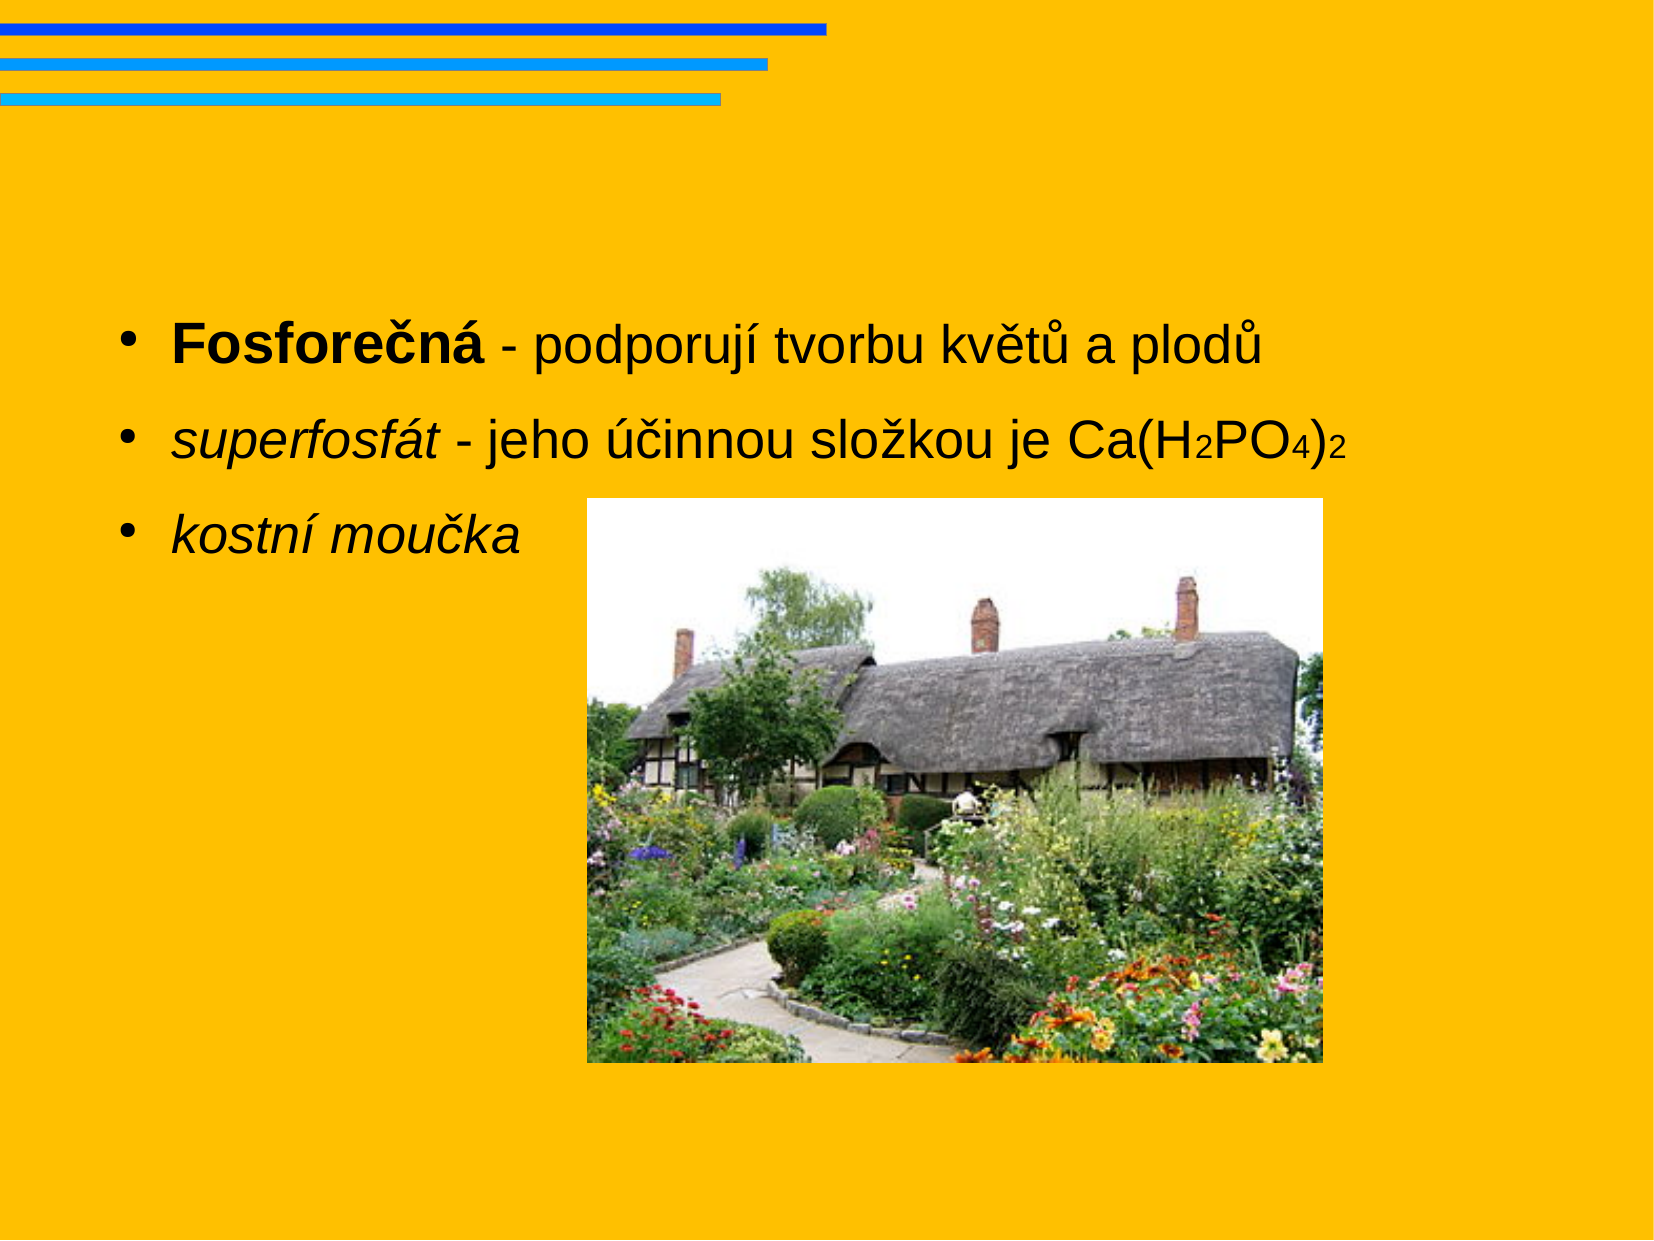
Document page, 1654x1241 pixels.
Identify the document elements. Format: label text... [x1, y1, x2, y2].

text_box [0, 59, 768, 71]
picture [587, 498, 1323, 1063]
text_box [0, 24, 827, 35]
list Fosforečná - podporují tvorbu květů a plodů superfosfát - jeho účinnou složkou je Ca(H2PO4)2 kostní moučka [82, 210, 1571, 1030]
text_box [0, 94, 720, 106]
